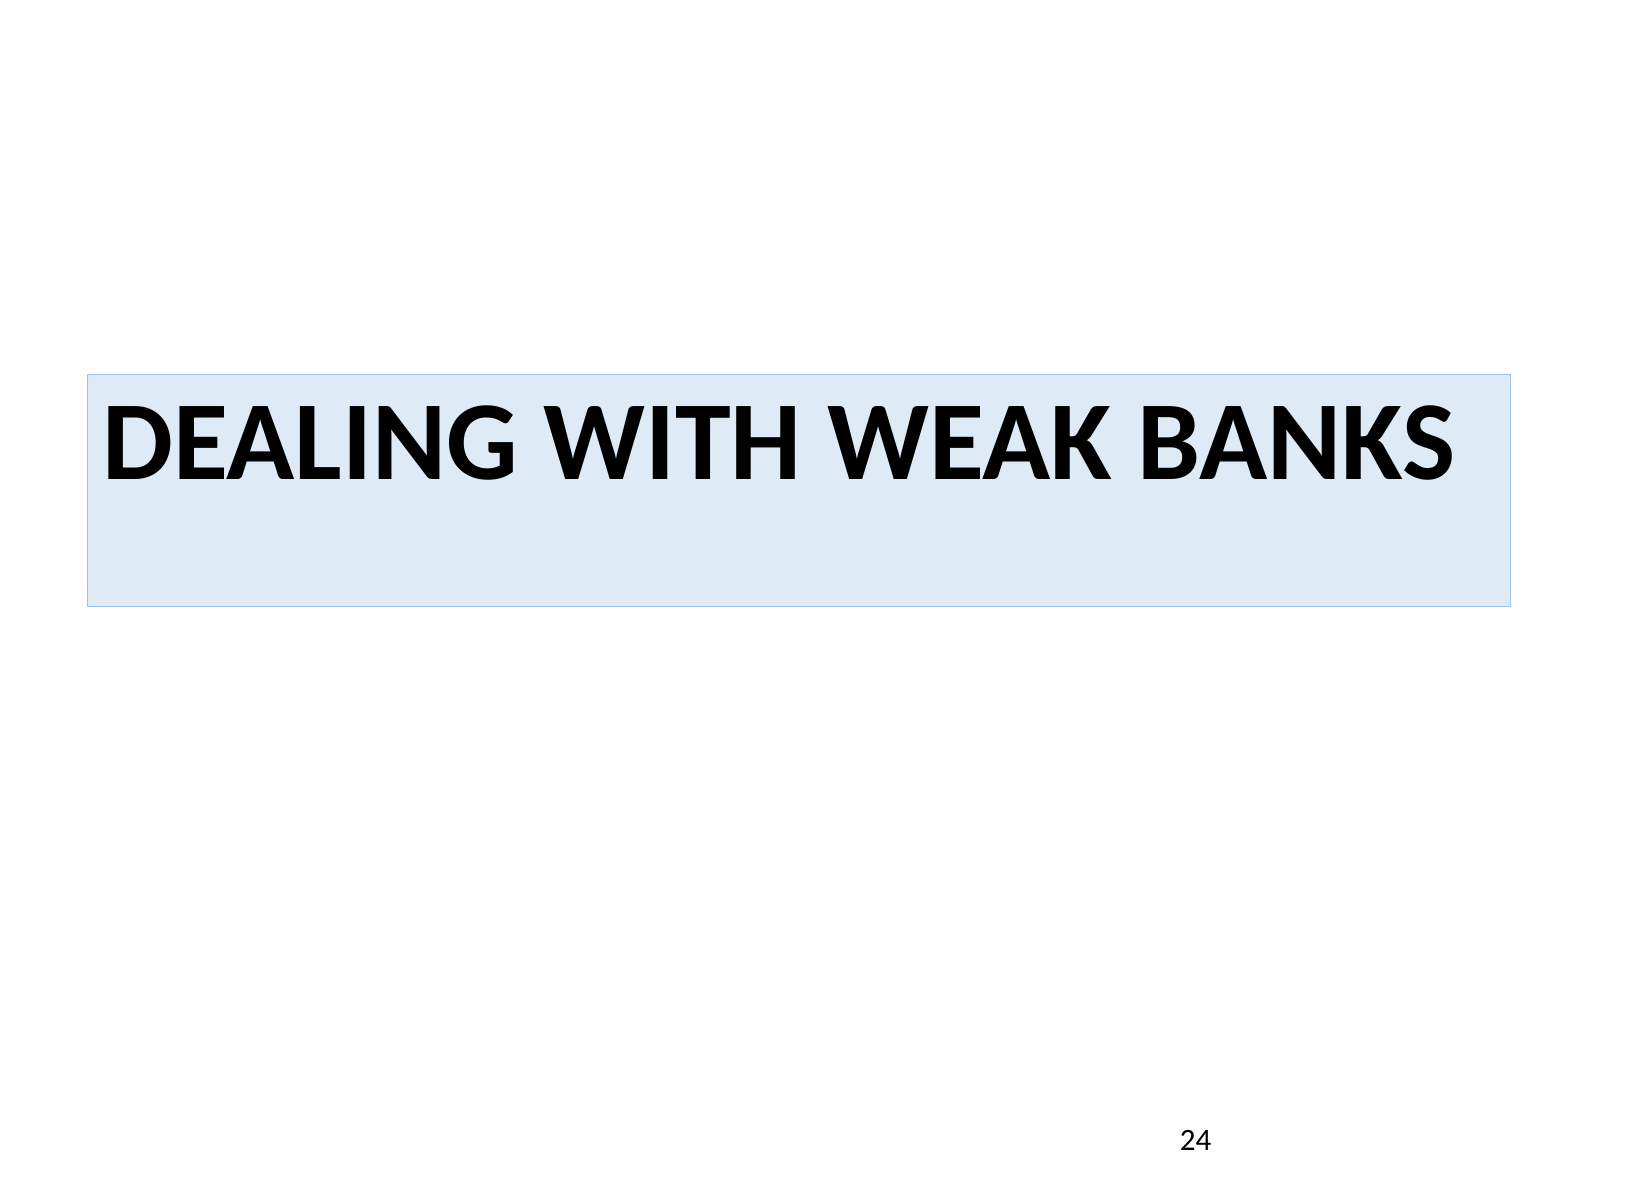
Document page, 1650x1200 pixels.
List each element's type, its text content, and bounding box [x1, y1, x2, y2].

slide_number <numéro> [1165, 1112, 1537, 1177]
title DEALING WITH WEAK BANKS [87, 374, 1511, 607]
